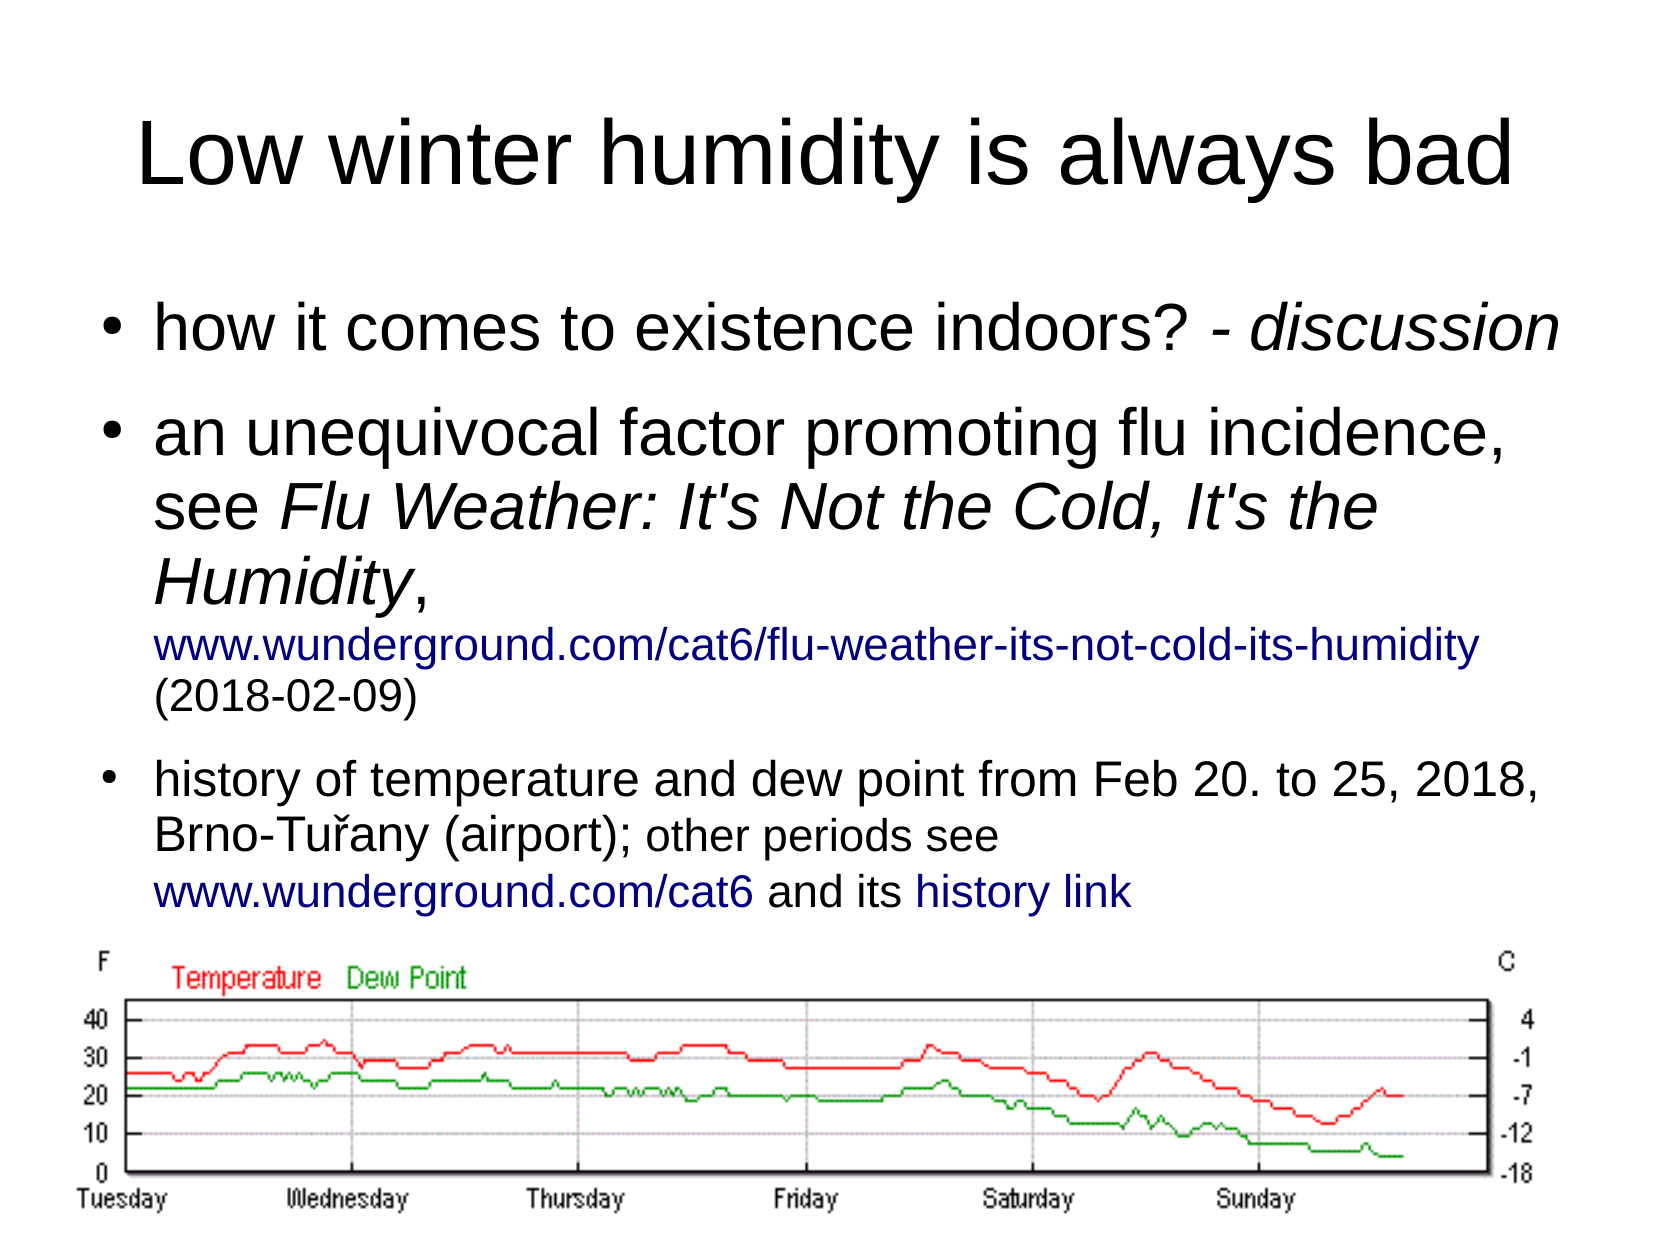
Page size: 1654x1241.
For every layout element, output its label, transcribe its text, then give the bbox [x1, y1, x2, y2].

picture [70, 944, 1560, 1224]
title Low winter humidity is always bad [82, 49, 1571, 257]
list how it comes to existence indoors? - discussion an unequivocal factor promoting flu incidence, see Flu Weather: It's Not the Cold, It's the Humidity,www.wunderground.com/cat6/flu-weather-its-not-cold-its-humidity (2018-02-09) history of temperature and dew point from Feb 20. to 25, 2018, Brno-Tuřany (airport); other periods see www.wunderground.com/cat6 and its history link [82, 290, 1571, 1109]
